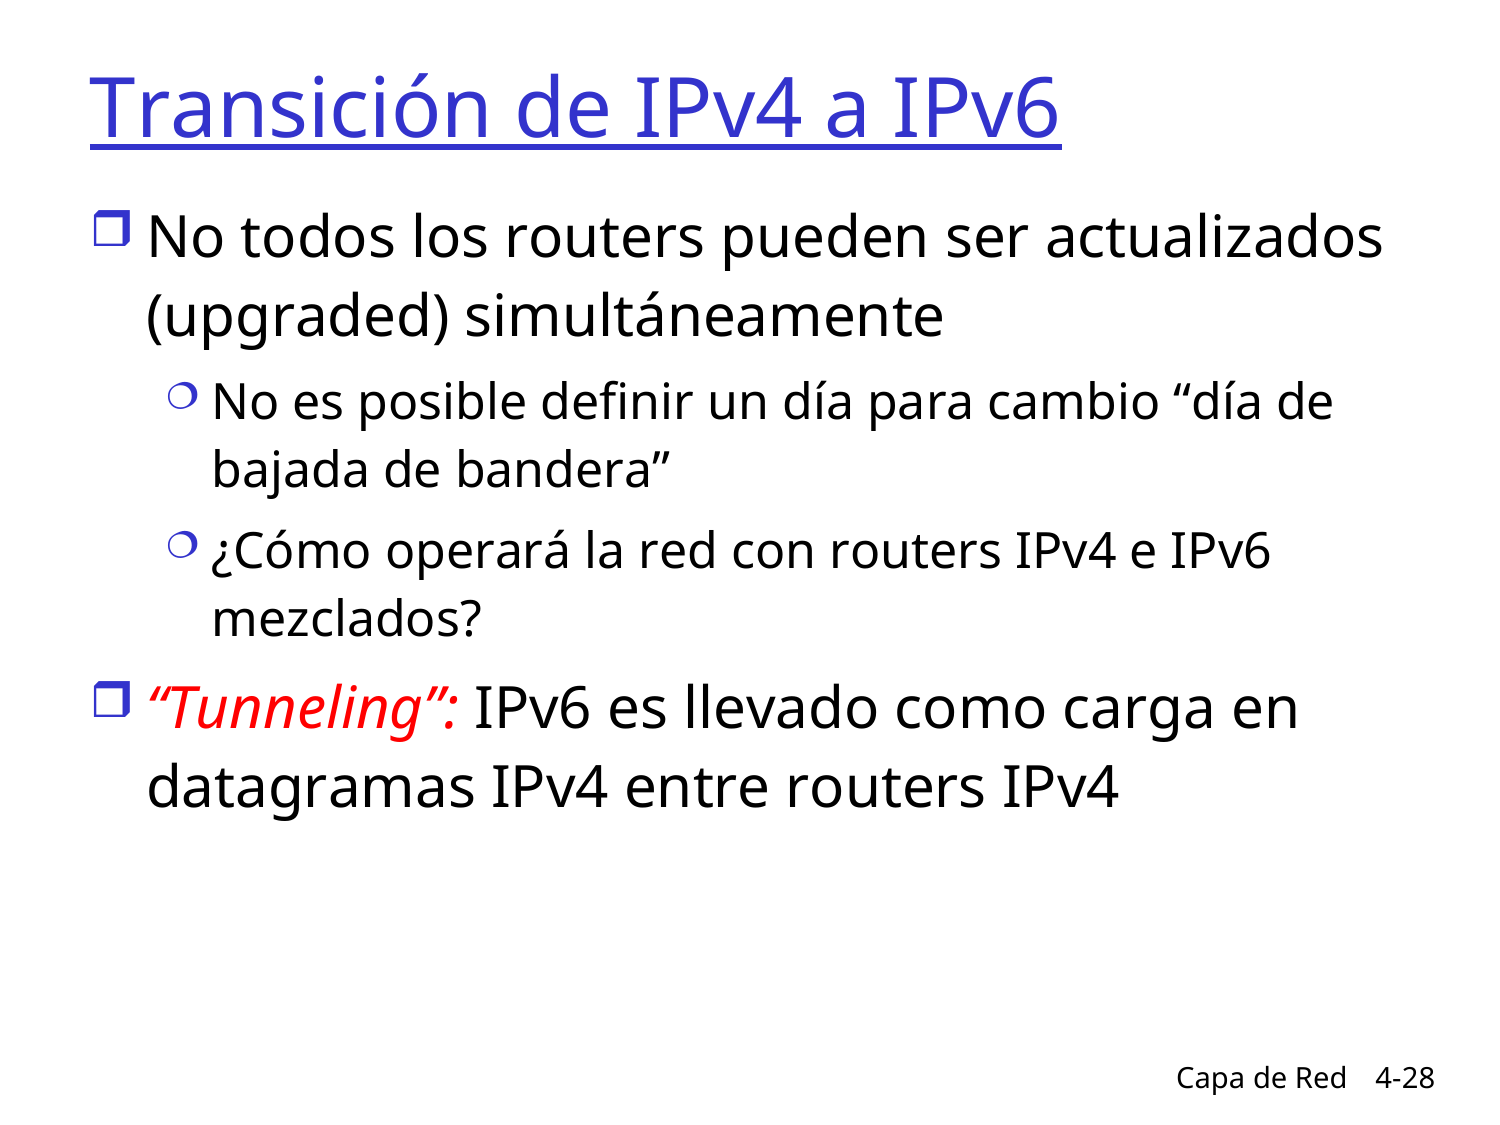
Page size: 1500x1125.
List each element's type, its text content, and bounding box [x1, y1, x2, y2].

list No todos los routers pueden ser actualizados (upgraded) simultáneamente No es posible definir un día para cambio “día de bajada de bandera” ¿Cómo operará la red con routers IPv4 e IPv6 mezclados? “Tunneling”: IPv6 es llevado como carga en datagramas IPv4 entre routers IPv4 [75, 187, 1463, 1044]
title Transición de IPv4 a IPv6 [75, 15, 1463, 187]
